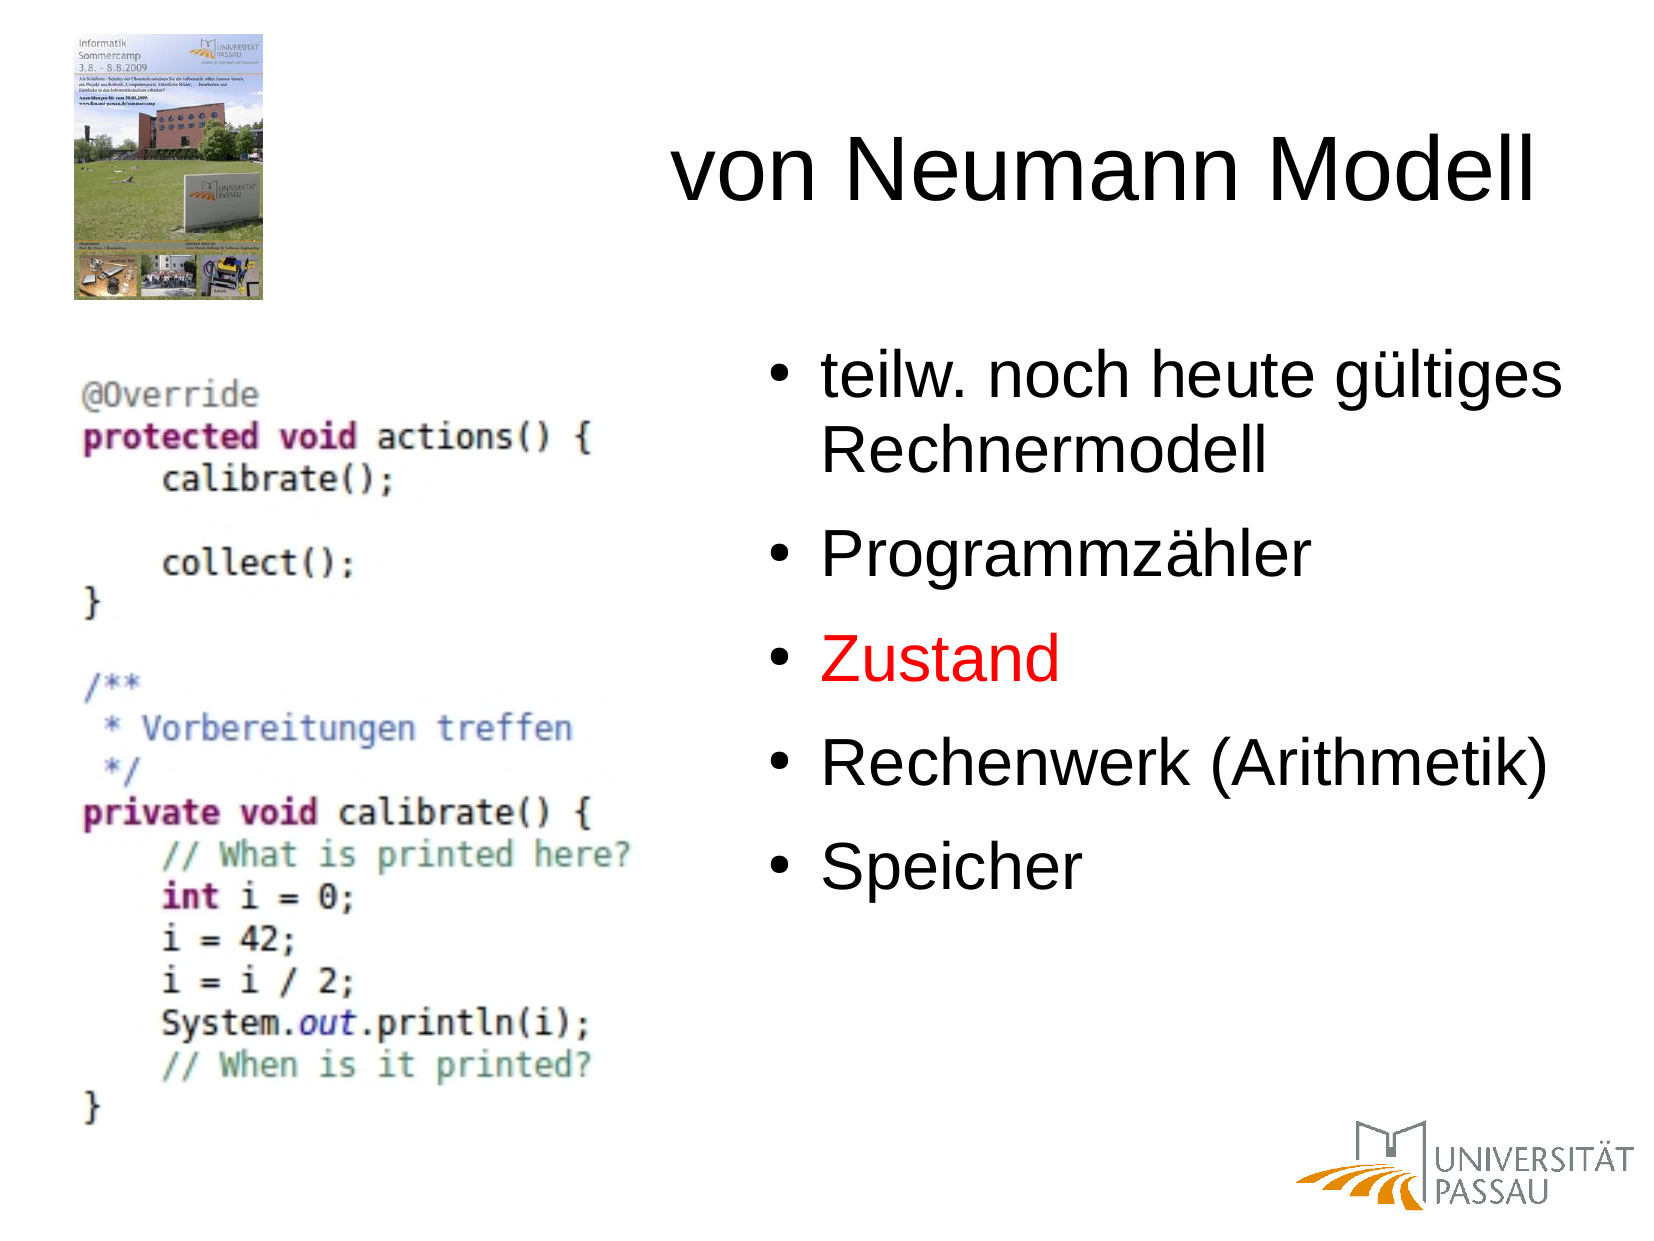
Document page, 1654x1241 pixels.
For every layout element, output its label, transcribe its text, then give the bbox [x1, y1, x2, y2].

picture [74, 34, 263, 300]
picture [1295, 1120, 1634, 1211]
title von Neumann Modell [637, 37, 1571, 301]
picture [75, 374, 638, 1131]
list teilw. noch heute gültiges Rechnermodell Programmzähler Zustand Rechenwerk (Arithmetik) Speicher [750, 337, 1572, 1157]
